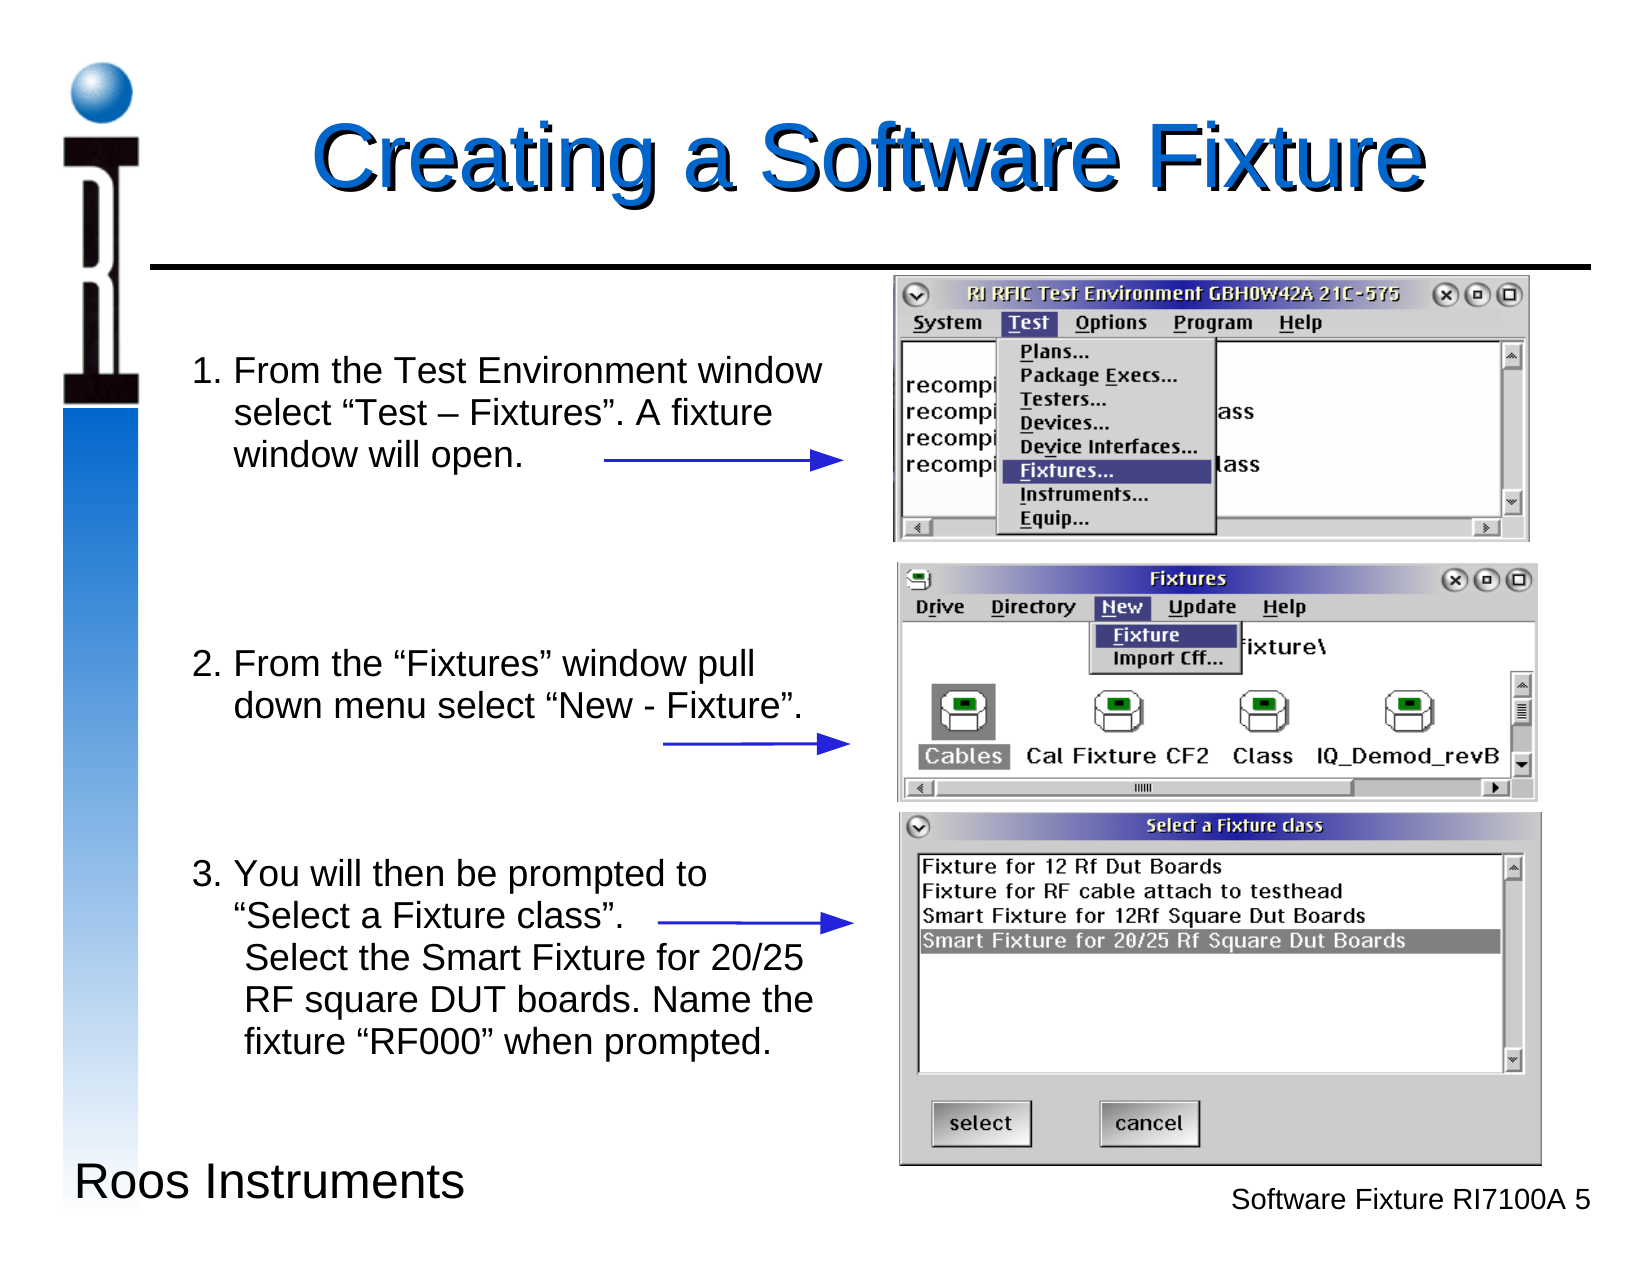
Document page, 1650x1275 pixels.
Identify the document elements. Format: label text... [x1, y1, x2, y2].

picture [897, 562, 1538, 802]
title Creating a Software Fixture [147, 59, 1591, 253]
picture [893, 275, 1530, 542]
picture [59, 59, 144, 411]
picture [899, 812, 1542, 1166]
text_box 1. From the Test Environment window select “Test – Fixtures”. A fixture window will open. 2. From the “Fixtures” window pull down menu select “New - Fixture”. 3. You will then be prompted to “Select a Fixture class”. Select the Smart Fixture for 20/25 RF square DUT boards. Name the fixture “RF000” when prompted. [177, 341, 842, 1117]
